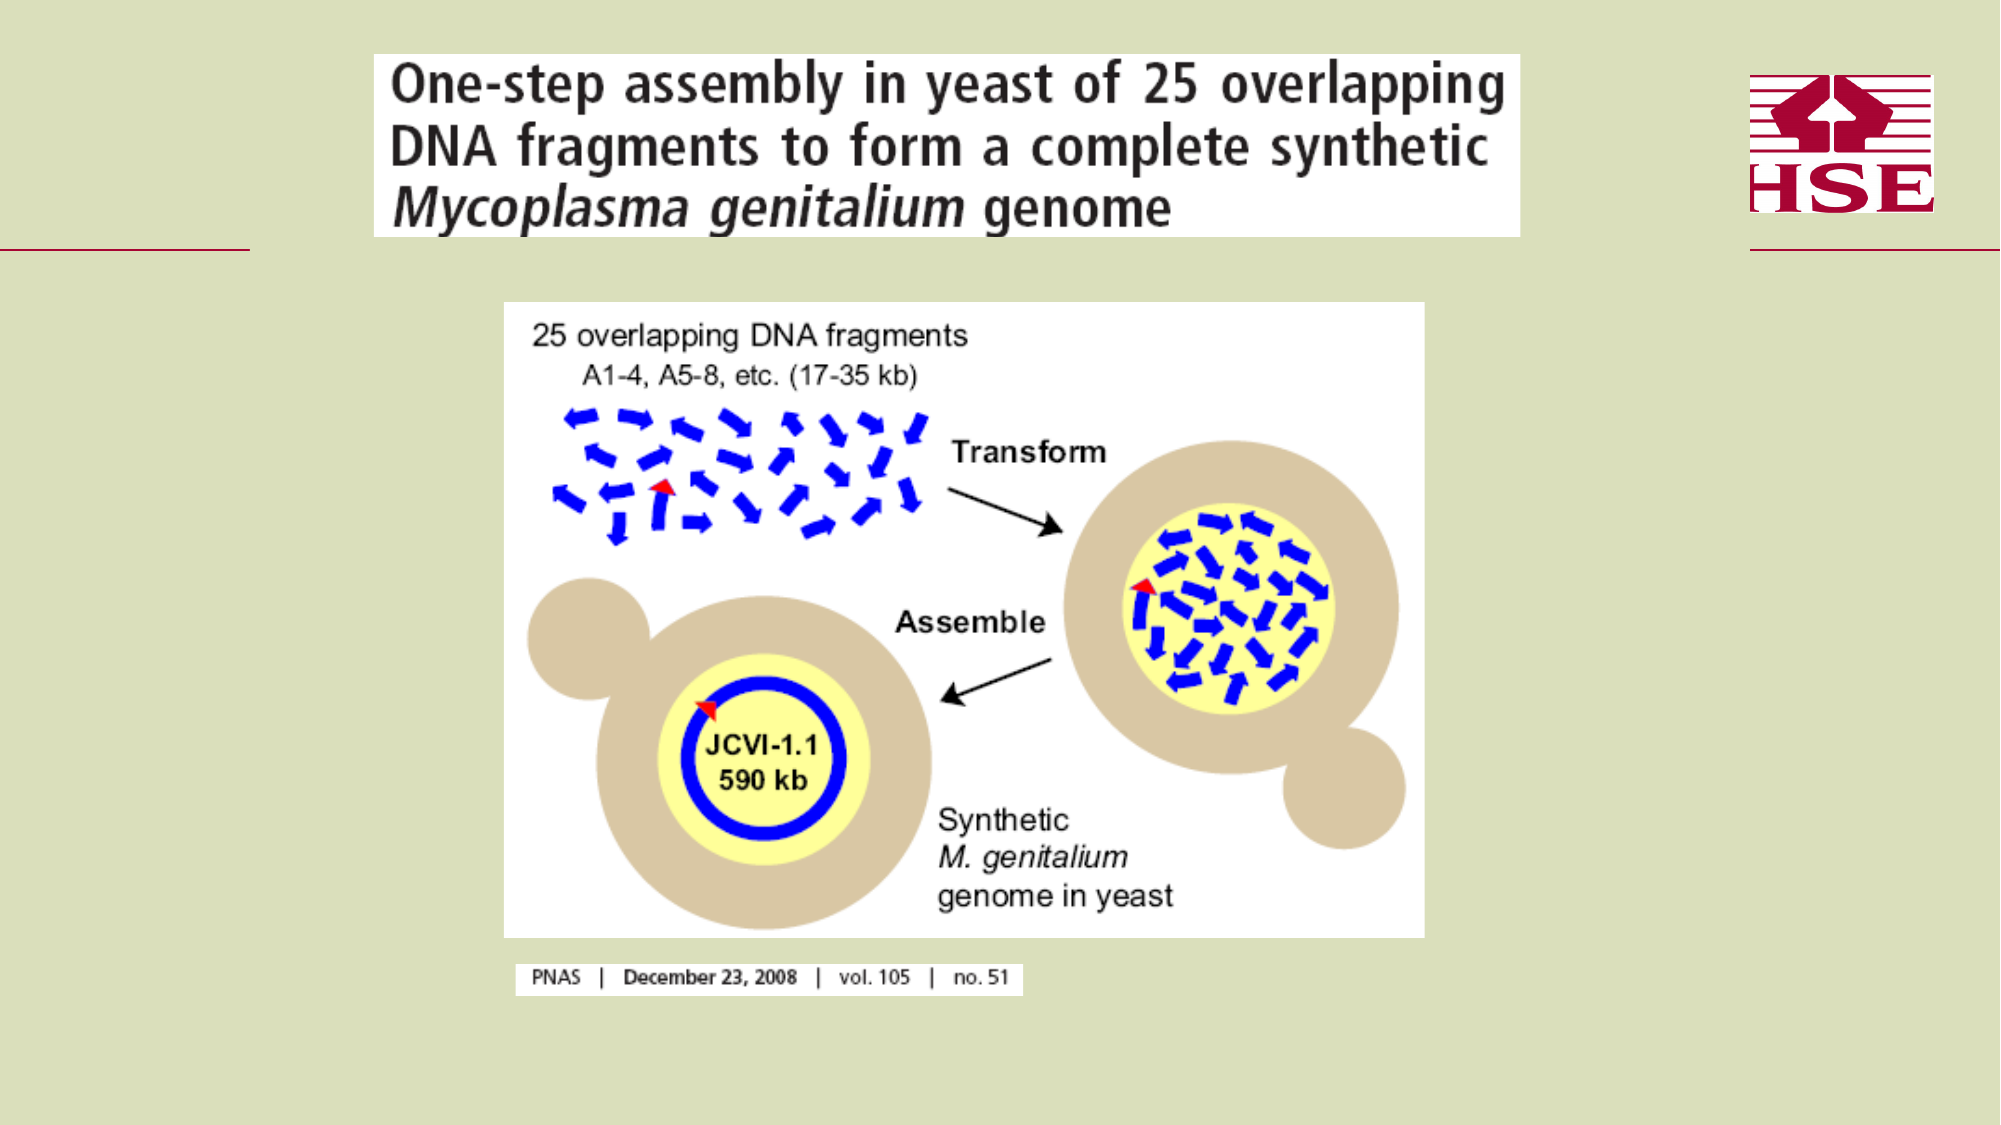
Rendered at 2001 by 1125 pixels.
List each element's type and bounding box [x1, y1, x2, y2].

picture [503, 302, 1425, 938]
picture [1750, 75, 1934, 213]
text_box [249, 0, 1750, 256]
picture [373, 54, 1521, 237]
picture [515, 964, 1024, 996]
